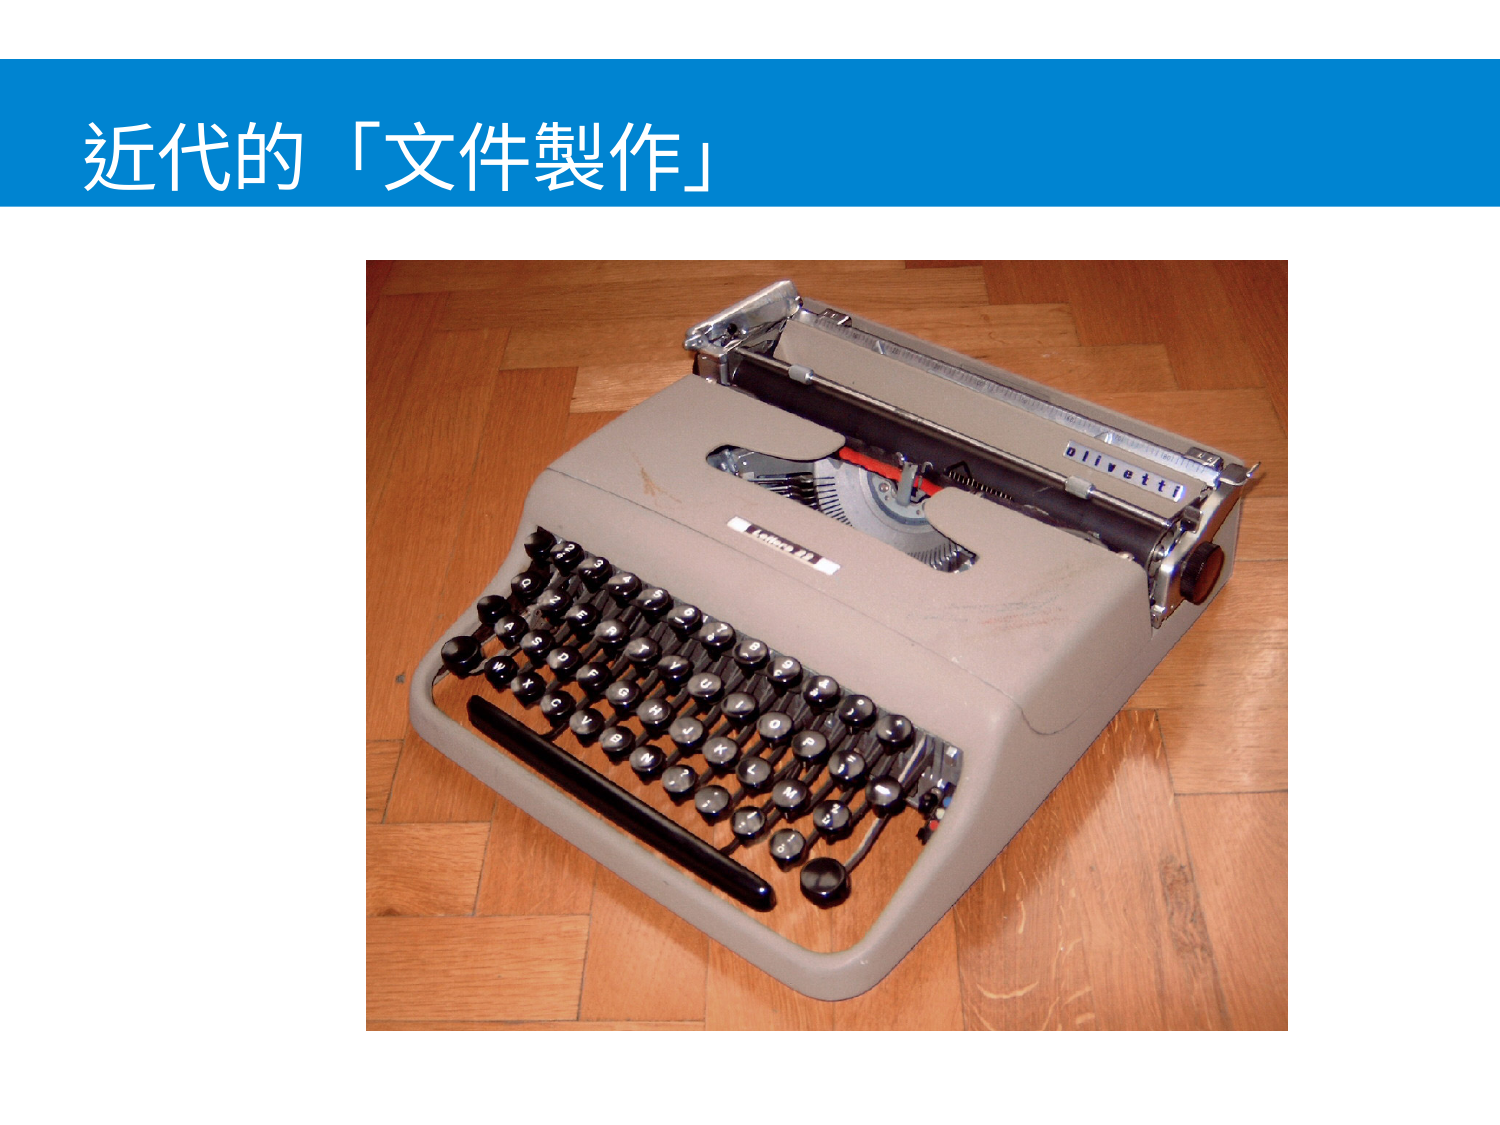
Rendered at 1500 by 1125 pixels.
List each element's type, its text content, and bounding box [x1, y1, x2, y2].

title 近代的「文件製作」 [82, 49, 1500, 257]
picture [366, 260, 1288, 1031]
